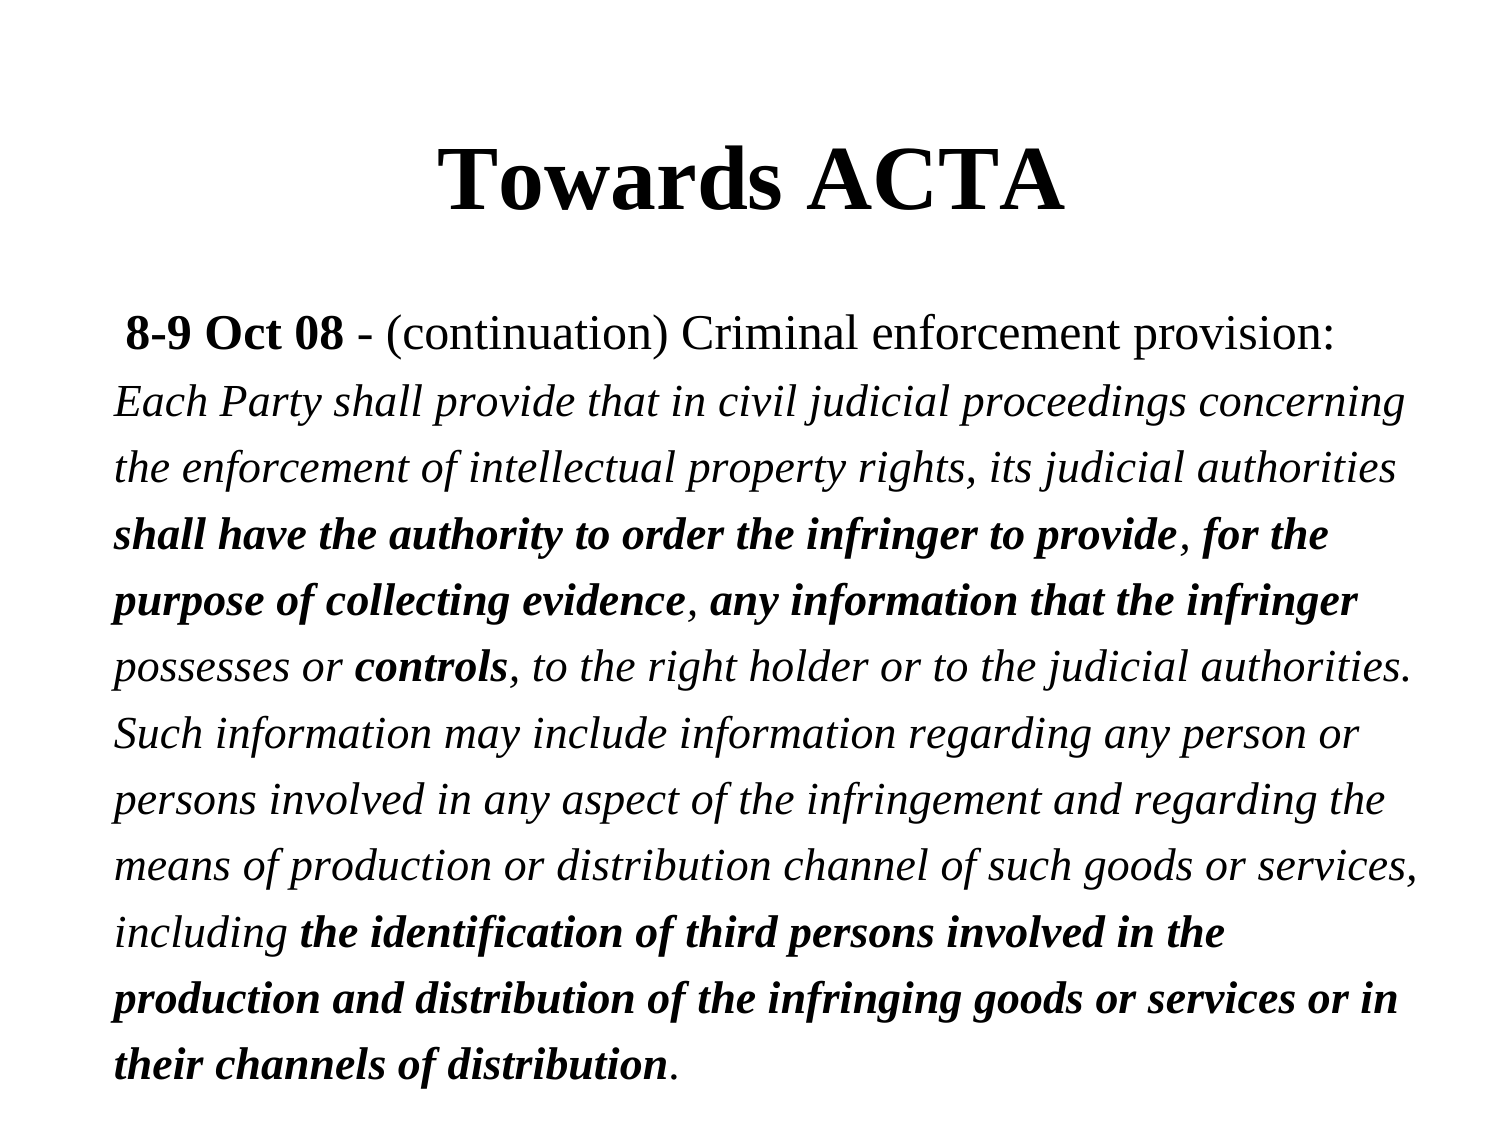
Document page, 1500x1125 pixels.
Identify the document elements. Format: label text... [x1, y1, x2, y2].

title Towards ACTA [87, 52, 1416, 307]
text_box 8-9 Oct 08 - (continuation) Criminal enforcement provision: Each Party shall provide that in civil judicial proceedings concerning the enforcement of intellectual property rights, its judicial authorities shall have the authority to order the infringer to provide, for the purpose of collecting evidence, any information that the infringer possesses or controls, to the right holder or to the judicial authorities. Such information may include information regarding any person or persons involved in any aspect of the infringement and regarding the means of production or distribution channel of such goods or services, including the identification of third persons involved in the production and distribution of the infringing goods or services or in their channels of distribution. [98, 280, 1457, 1098]
